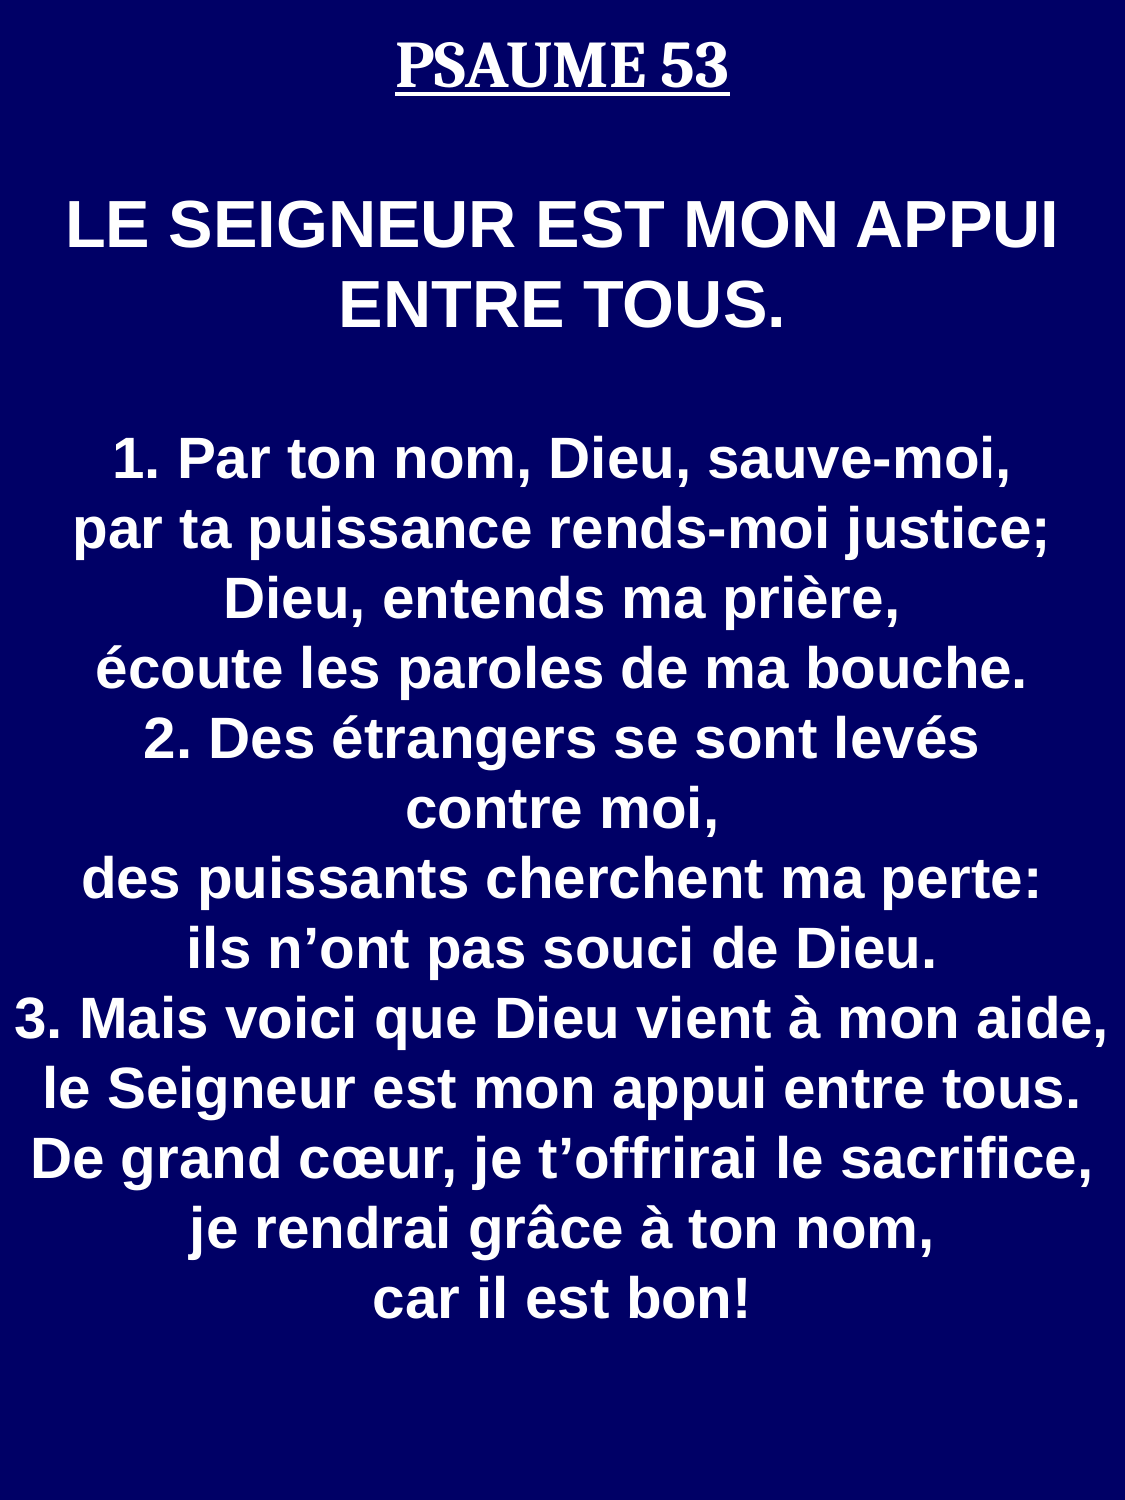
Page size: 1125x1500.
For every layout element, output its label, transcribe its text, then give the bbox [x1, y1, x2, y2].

text_box PSAUME 53 LE SEIGNEUR EST MON APPUI ENTRE TOUS. 1. Par ton nom, Dieu, sauve-moi, par ta puissance rends-moi justice; Dieu, entends ma prière, écoute les paroles de ma bouche. 2. Des étrangers se sont levés contre moi, des puissants cherchent ma perte: ils n’ont pas souci de Dieu. 3. Mais voici que Dieu vient à mon aide, le Seigneur est mon appui entre tous. De grand cœur, je t’offrirai le sacrifice, je rendrai grâce à ton nom, car il est bon! [0, 13, 1125, 1406]
